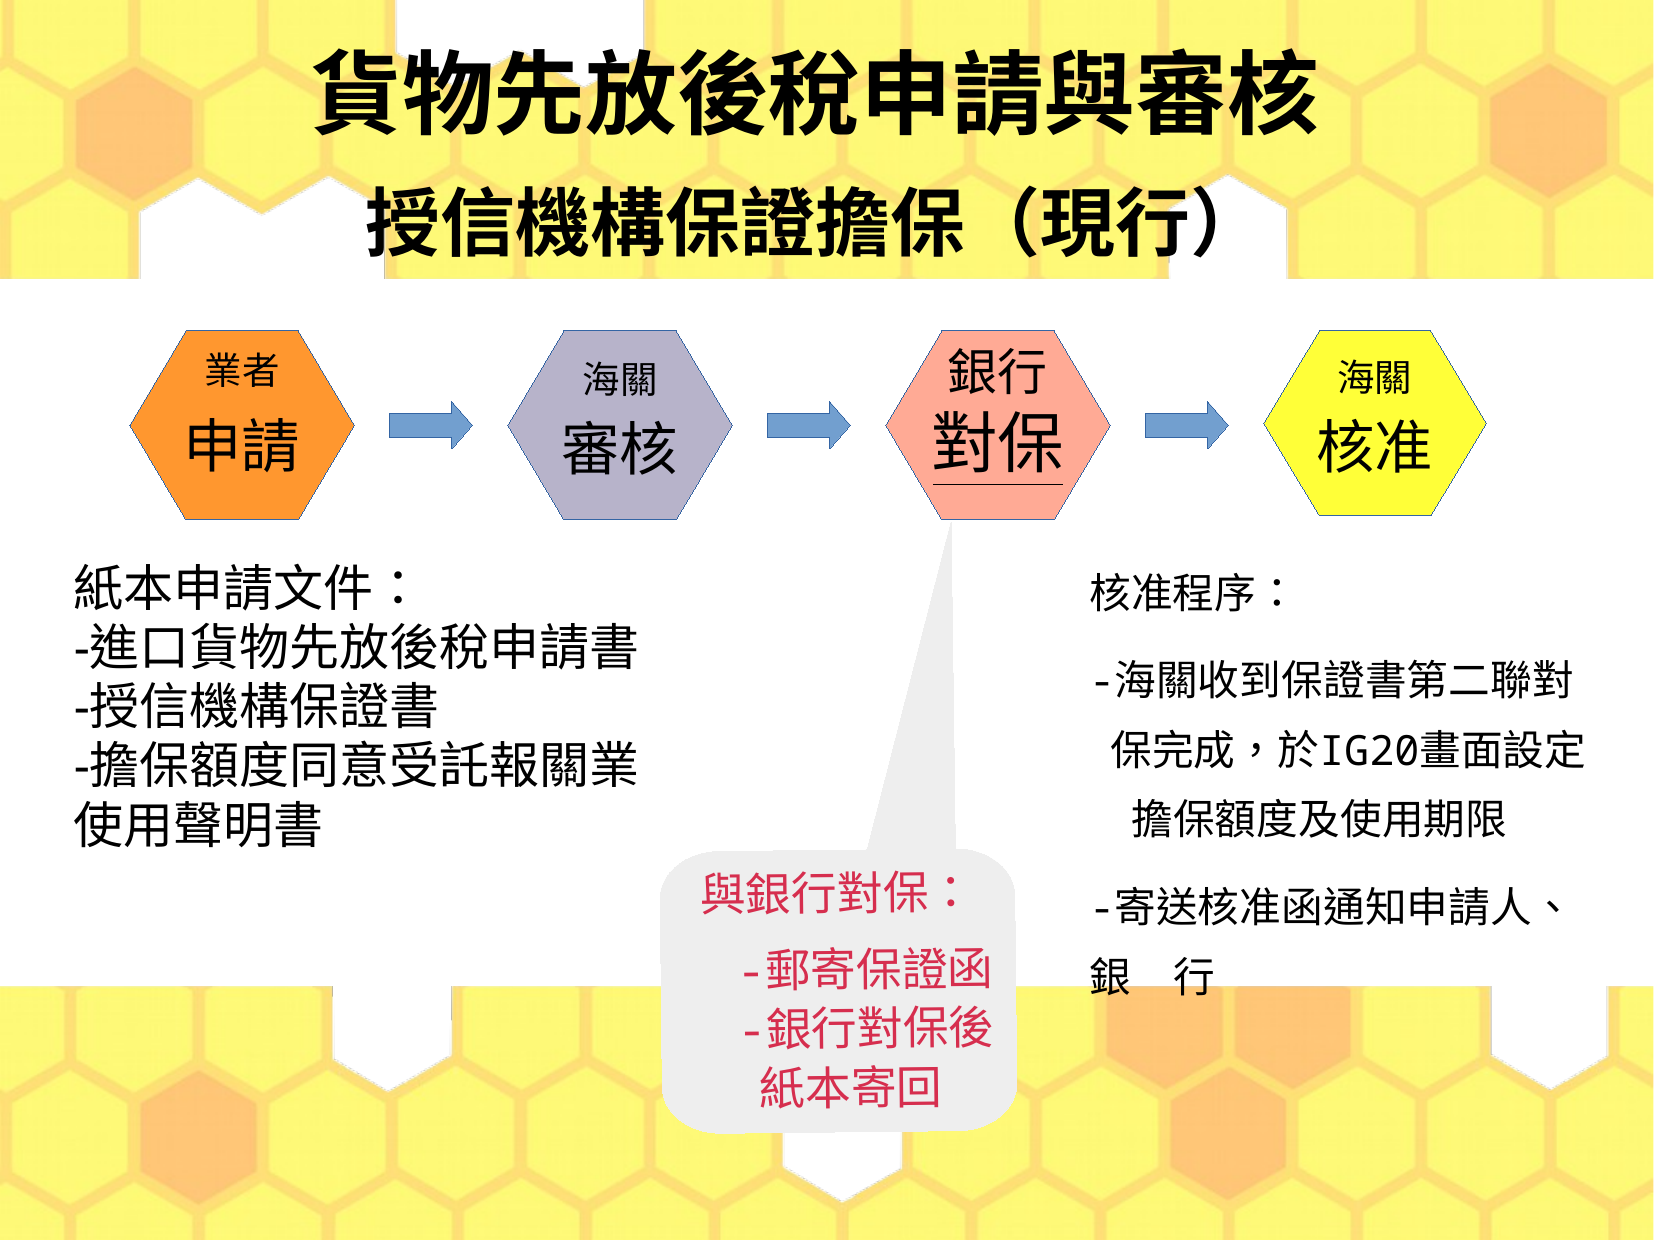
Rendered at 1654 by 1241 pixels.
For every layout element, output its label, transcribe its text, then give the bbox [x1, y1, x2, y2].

text_box [767, 401, 851, 449]
text_box 業者 申請 [129, 330, 355, 520]
picture [0, 986, 1654, 1240]
text_box 核准程序： -海關收到保證書第二聯對 保完成，於IG20畫面設定 擔保額度及使用期限 -寄送核准函通知申請人、銀 行 [1074, 543, 1630, 882]
text_box 紙本申請文件： -進口貨物先放後稅申請書 -授信機構保證書 -擔保額度同意受託報關業 使用聲明書 [59, 555, 686, 866]
text_box 銀行 對保 [885, 330, 1111, 520]
text_box [389, 401, 473, 449]
text_box [1145, 401, 1229, 449]
text_box 海關 核准 [1263, 330, 1487, 516]
title 貨物先放後稅申請與審核 授信機構保證擔保（現行） [70, 35, 1560, 331]
text_box 海關 審核 [507, 330, 733, 520]
text_box 與銀行對保： -郵寄保證函 -銀行對保後 紙本寄回 [660, 522, 1017, 1134]
picture [0, 0, 1654, 279]
